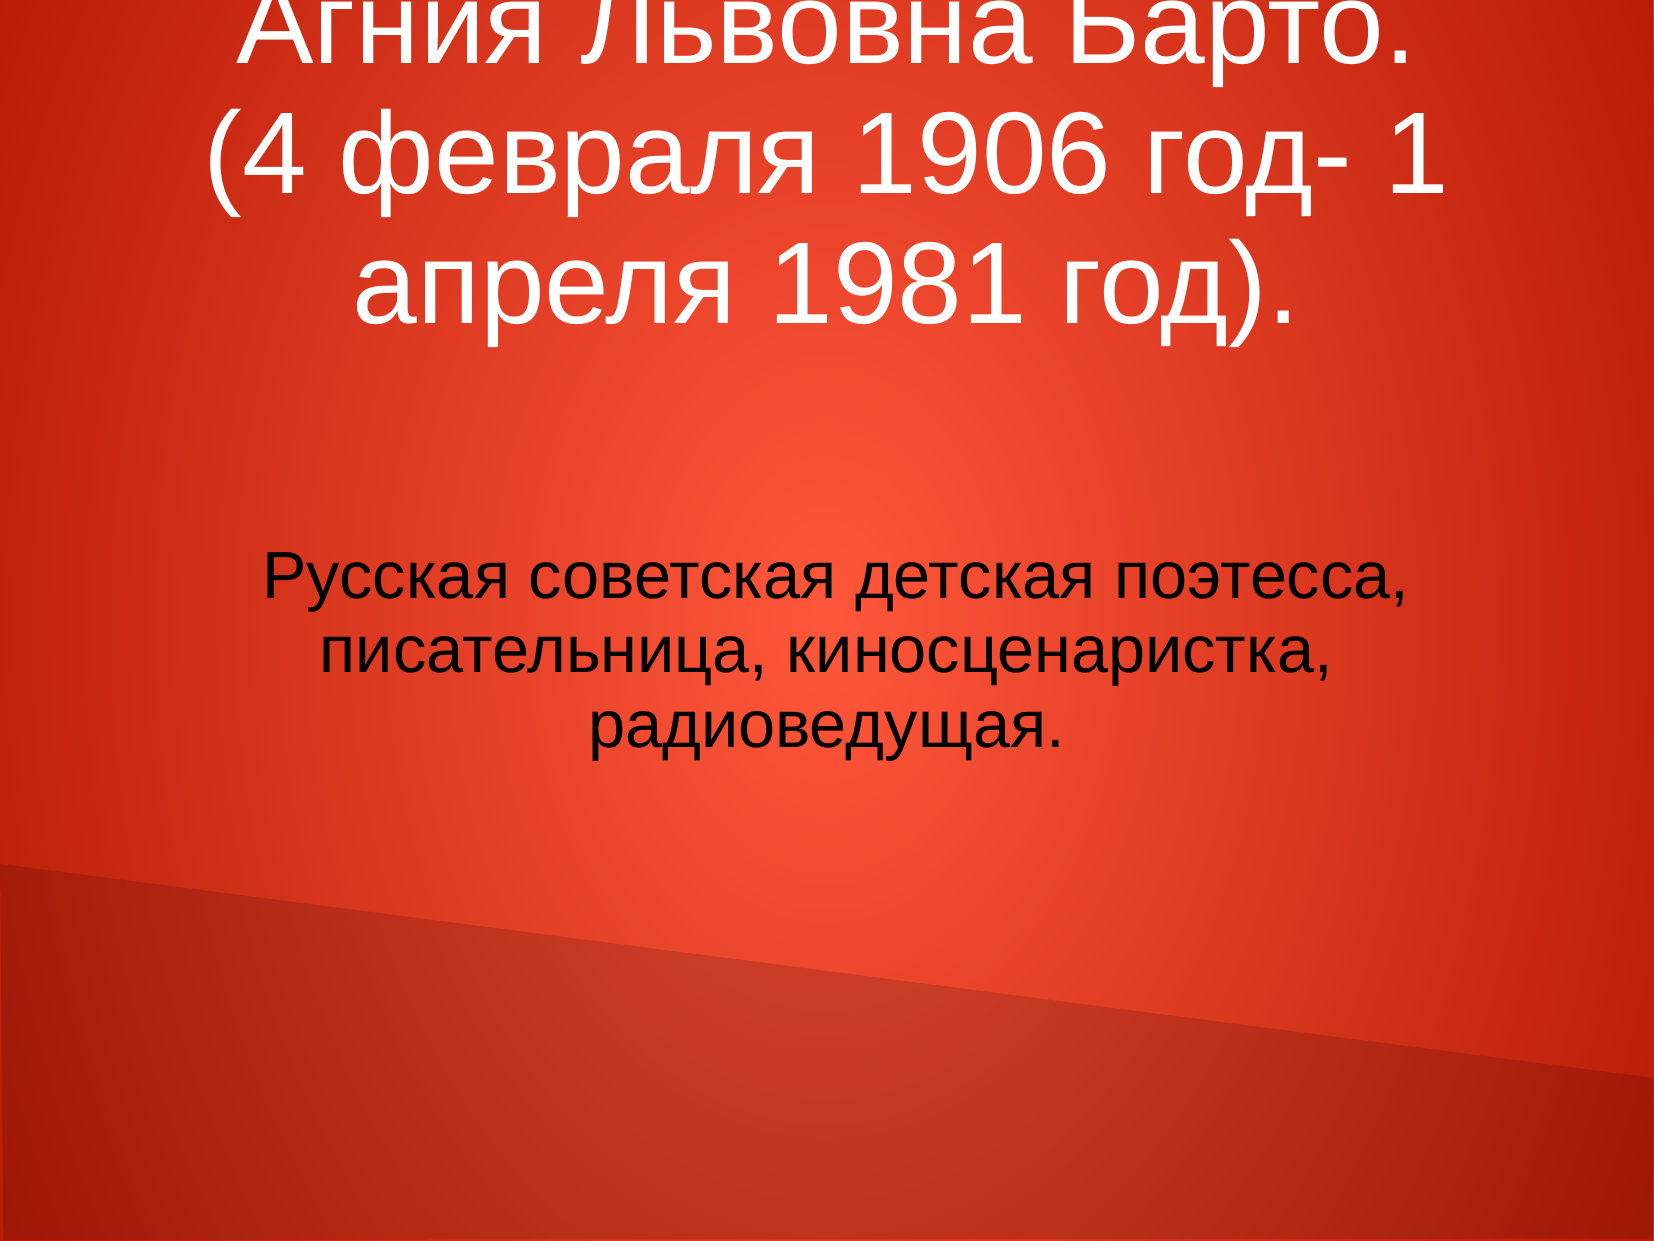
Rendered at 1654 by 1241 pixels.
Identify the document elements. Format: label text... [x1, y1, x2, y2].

subtitle Русская советская детская поэтесса, писательница, киносценаристка, радиоведущая. [82, 290, 1571, 1010]
title Агния Львовна Барто. (4 февраля 1906 год- 1 апреля 1981 год). [82, 0, 1571, 290]
